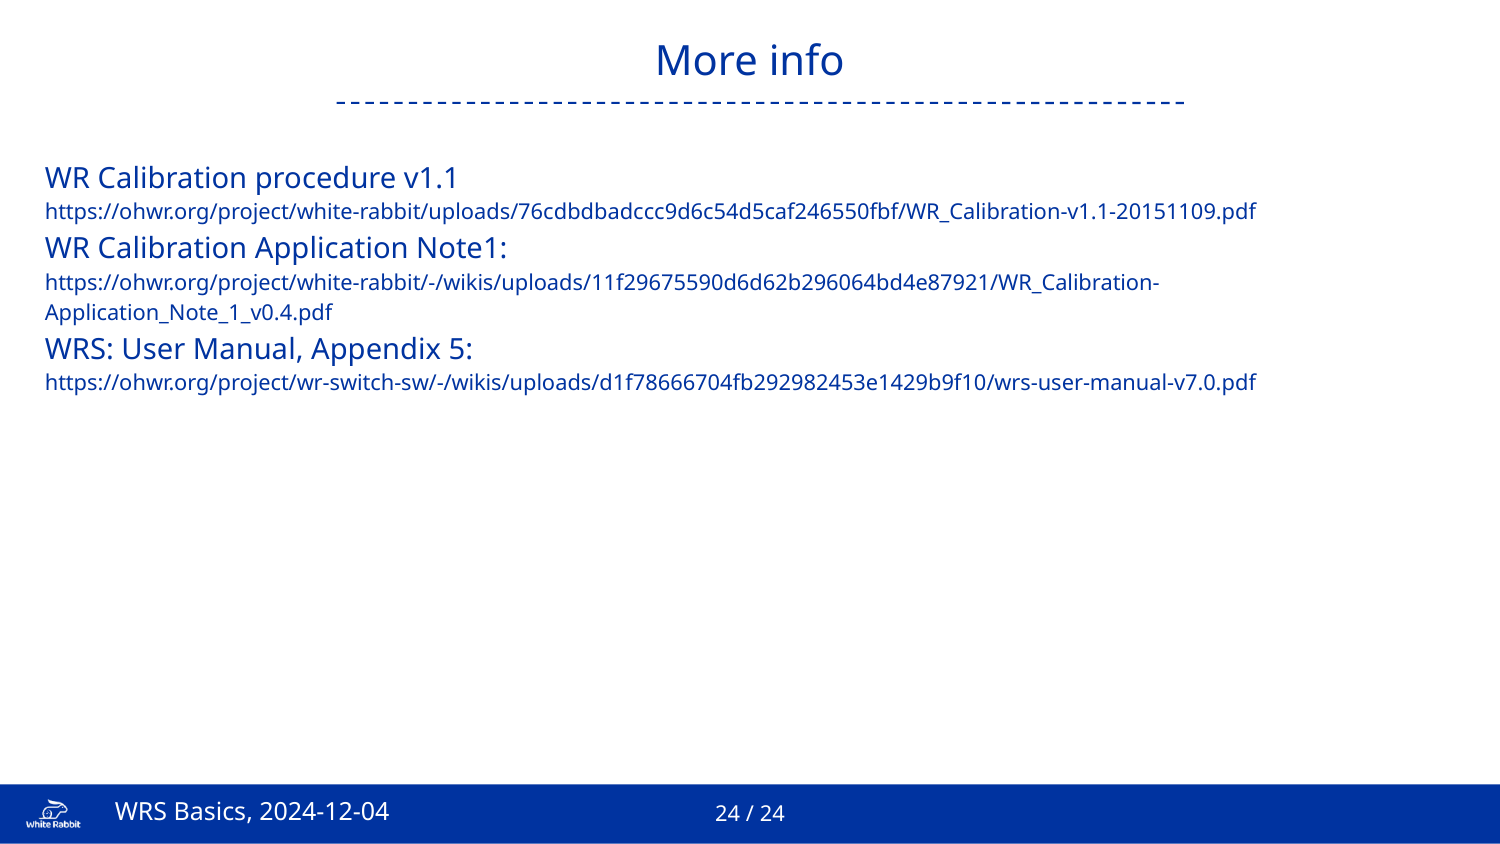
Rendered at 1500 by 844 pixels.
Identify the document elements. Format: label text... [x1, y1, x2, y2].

slide_number <number> / 24 [0, 791, 1500, 837]
text_box WR Calibration procedure v1.1 https://ohwr.org/project/white-rabbit/uploads/76cdbdbadccc9d6c54d5caf246550fbf/WR_Calibration-v1.1-20151109.pdf WR Calibration Application Note1: https://ohwr.org/project/white-rabbit/-/wikis/uploads/11f29675590d6d62b296064bd4e87921/WR_Calibration-Application_Note_1_v0.4.pdf WRS: User Manual, Appendix 5: https://ohwr.org/project/wr-switch-sw/-/wikis/uploads/d1f78666704fb292982453e1429b9f10/wrs-user-manual-v7.0.pdf [30, 146, 1447, 403]
title More info [0, 0, 1500, 117]
